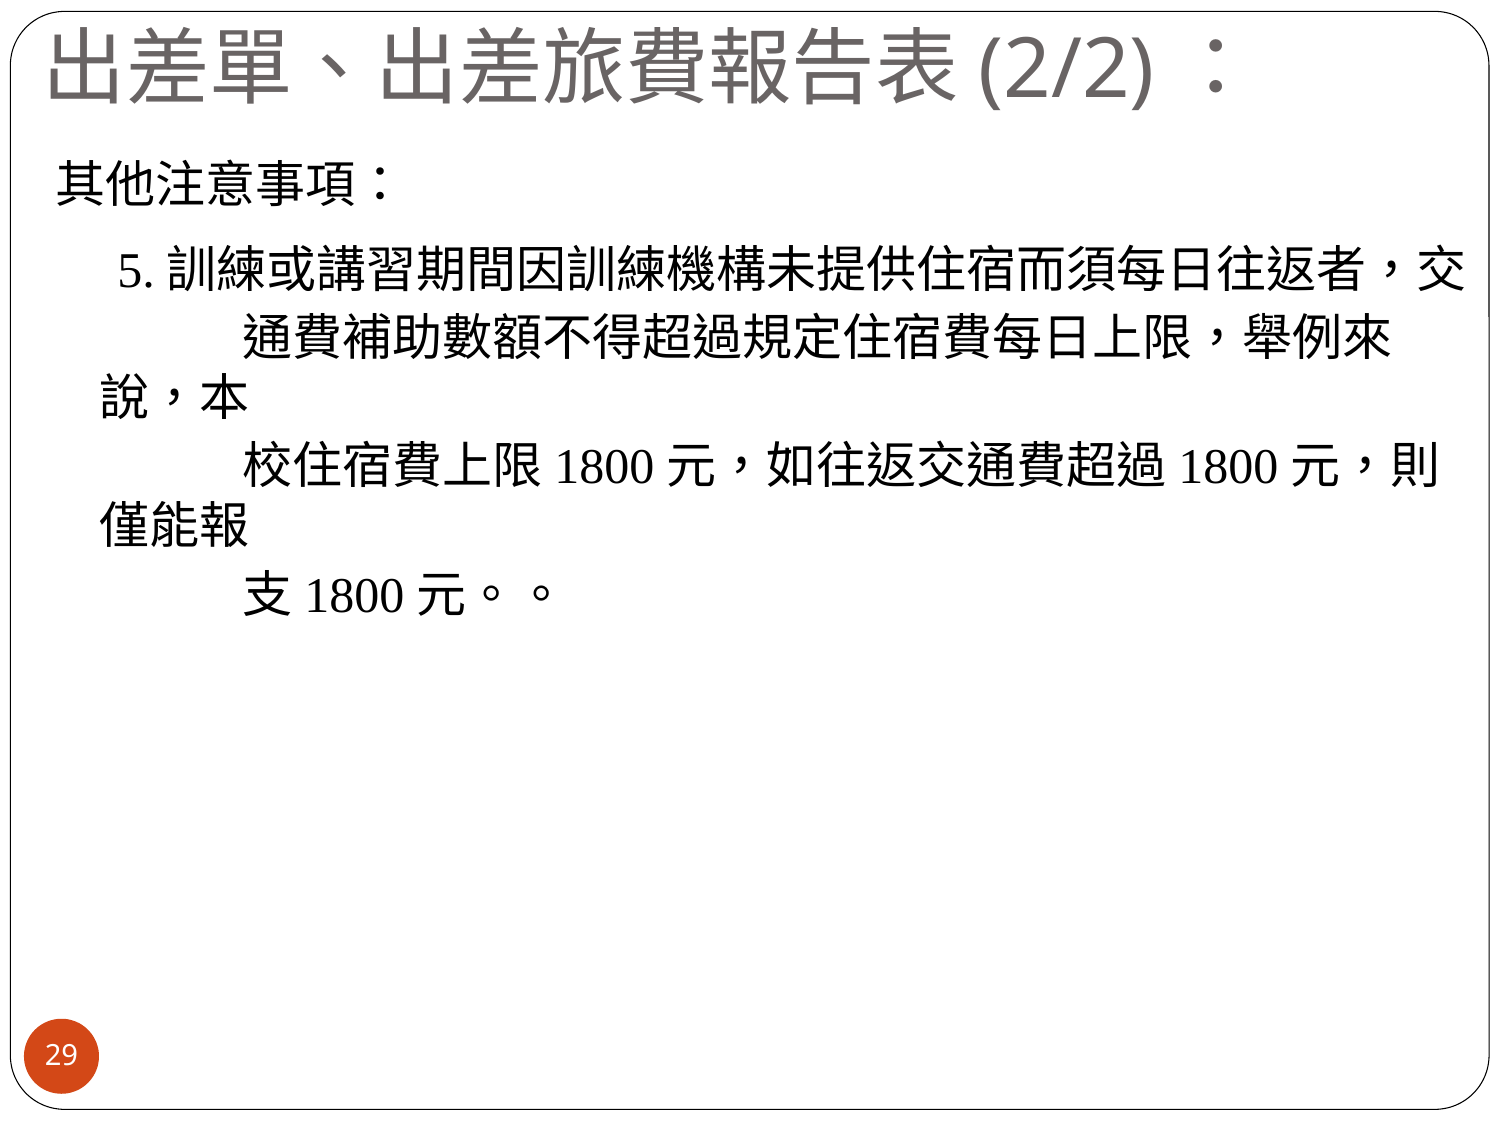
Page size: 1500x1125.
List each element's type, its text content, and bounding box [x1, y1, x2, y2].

text_box 其他注意事項： 5.訓練或講習期間因訓練機構未提供住宿而須每日往返者，交 通費補助數額不得超過規定住宿費每日上限，舉例來說，本 校住宿費上限1800元，如往返交通費超過1800元，則僅能報 支1800元。。 [46, 137, 1477, 1024]
text_box 出差單、出差旅費報告表(2/2)： [35, 0, 1477, 129]
text_box [23, 1018, 99, 1094]
